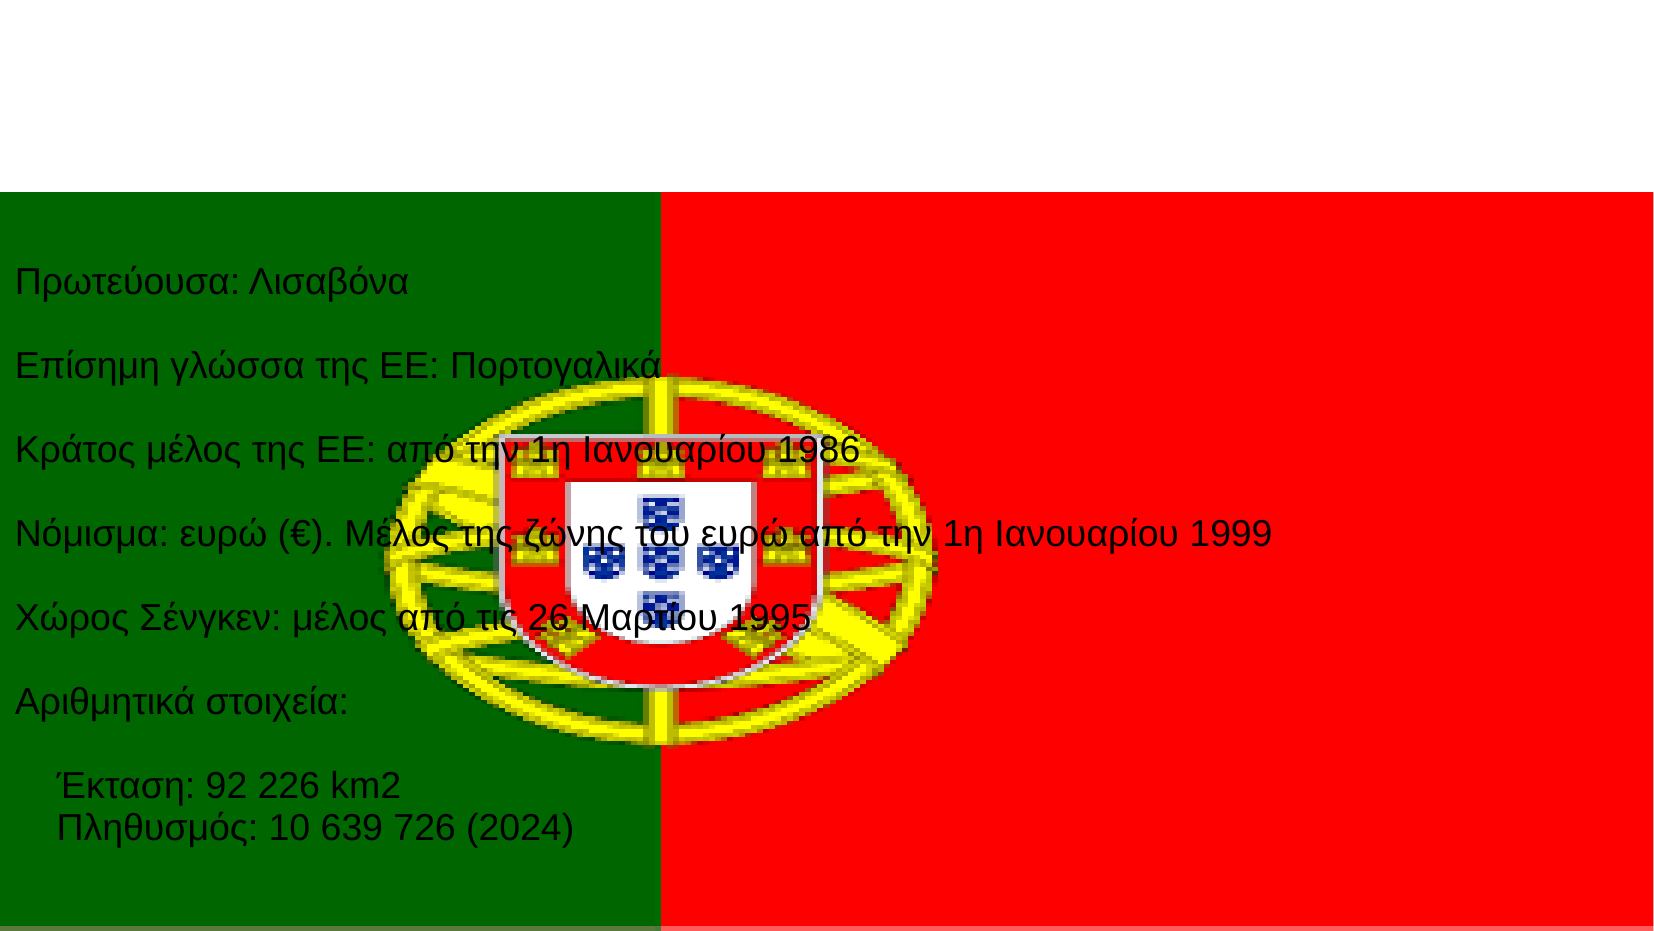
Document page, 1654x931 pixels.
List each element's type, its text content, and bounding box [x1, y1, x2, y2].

picture [0, 192, 1654, 931]
text_box Πρωτεύουσα: Λισαβόνα Επίσημη γλώσσα της ΕΕ: Πορτογαλικά Κράτος μέλος της ΕΕ: από την 1η Ιανουαρίου 1986 Νόμισμα: ευρώ (€). Μέλος της ζώνης του ευρώ από την 1η Ιανουαρίου 1999 Χώρος Σένγκεν: μέλος από τις 26 Μαρτίου 1995 Αριθμητικά στοιχεία: Έκταση: 92 226 km2 Πληθυσμός: 10 639 726 (2024) [0, 253, 1289, 857]
